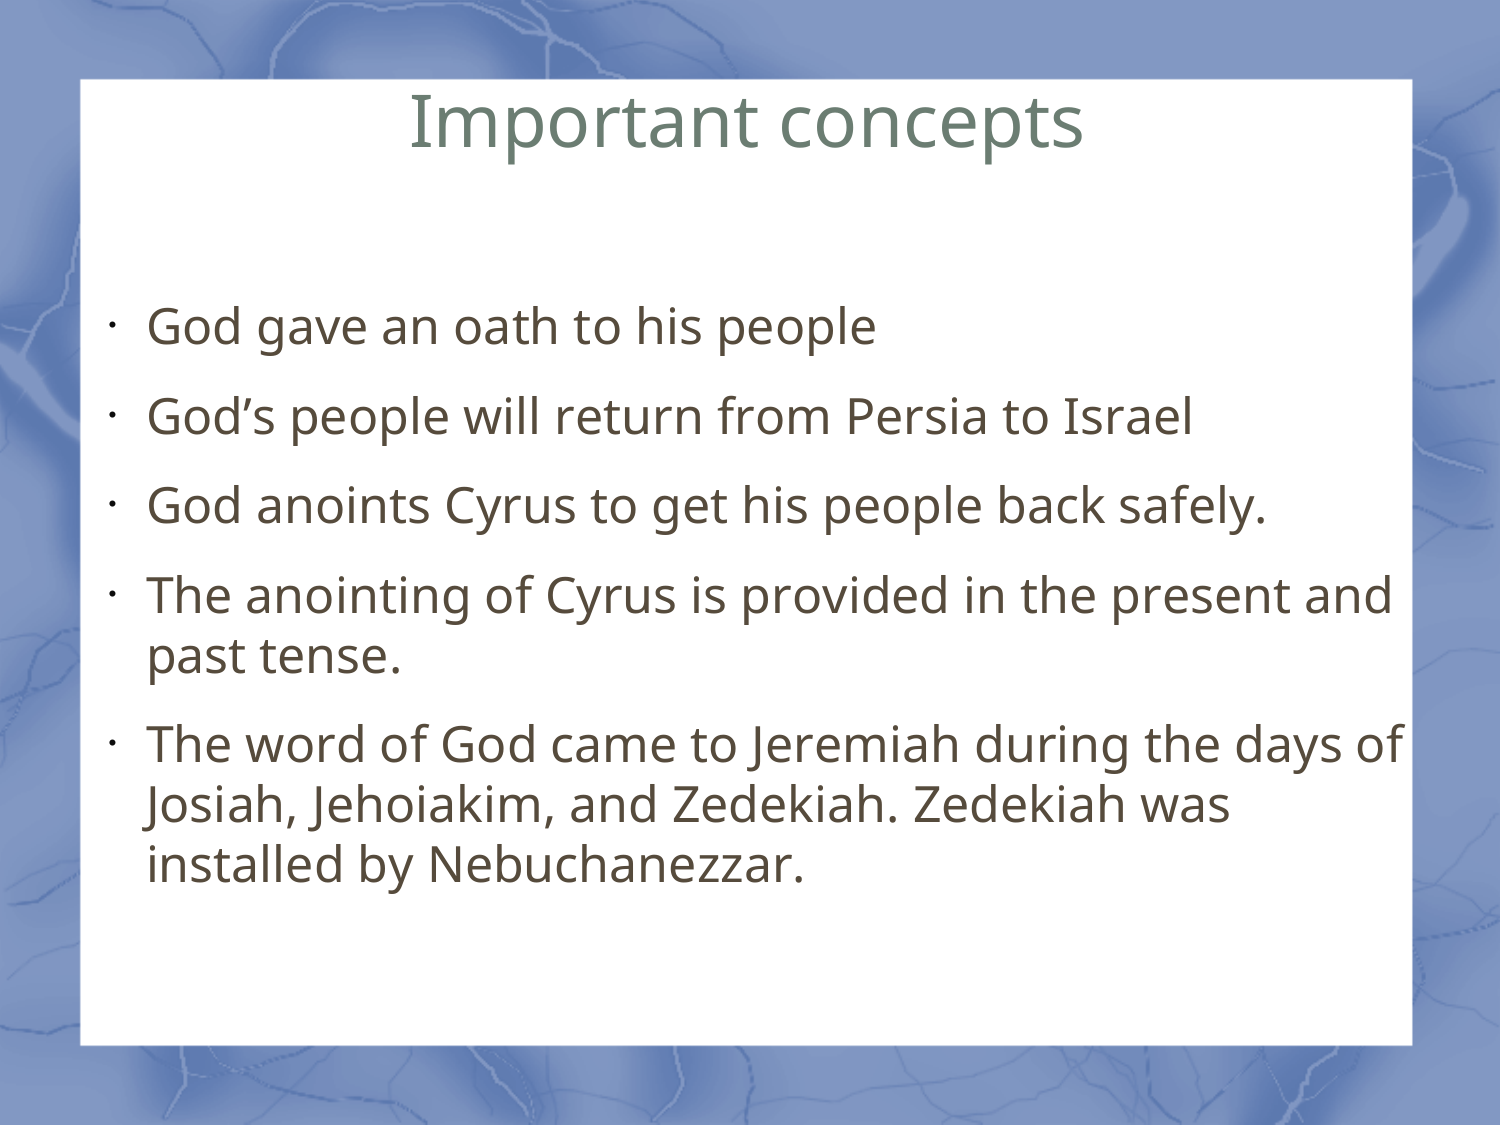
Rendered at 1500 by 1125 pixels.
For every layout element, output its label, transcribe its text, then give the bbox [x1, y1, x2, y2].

picture [0, 0, 1500, 1125]
list God gave an oath to his people God’s people will return from Persia to Israel God anoints Cyrus to get his people back safely. The anointing of Cyrus is provided in the present and past tense. The word of God came to Jeremiah during the days of Josiah, Jehoiakim, and Zedekiah. Zedekiah was installed by Nebuchanezzar. [75, 287, 1425, 1005]
title Important concepts [69, 66, 1425, 238]
